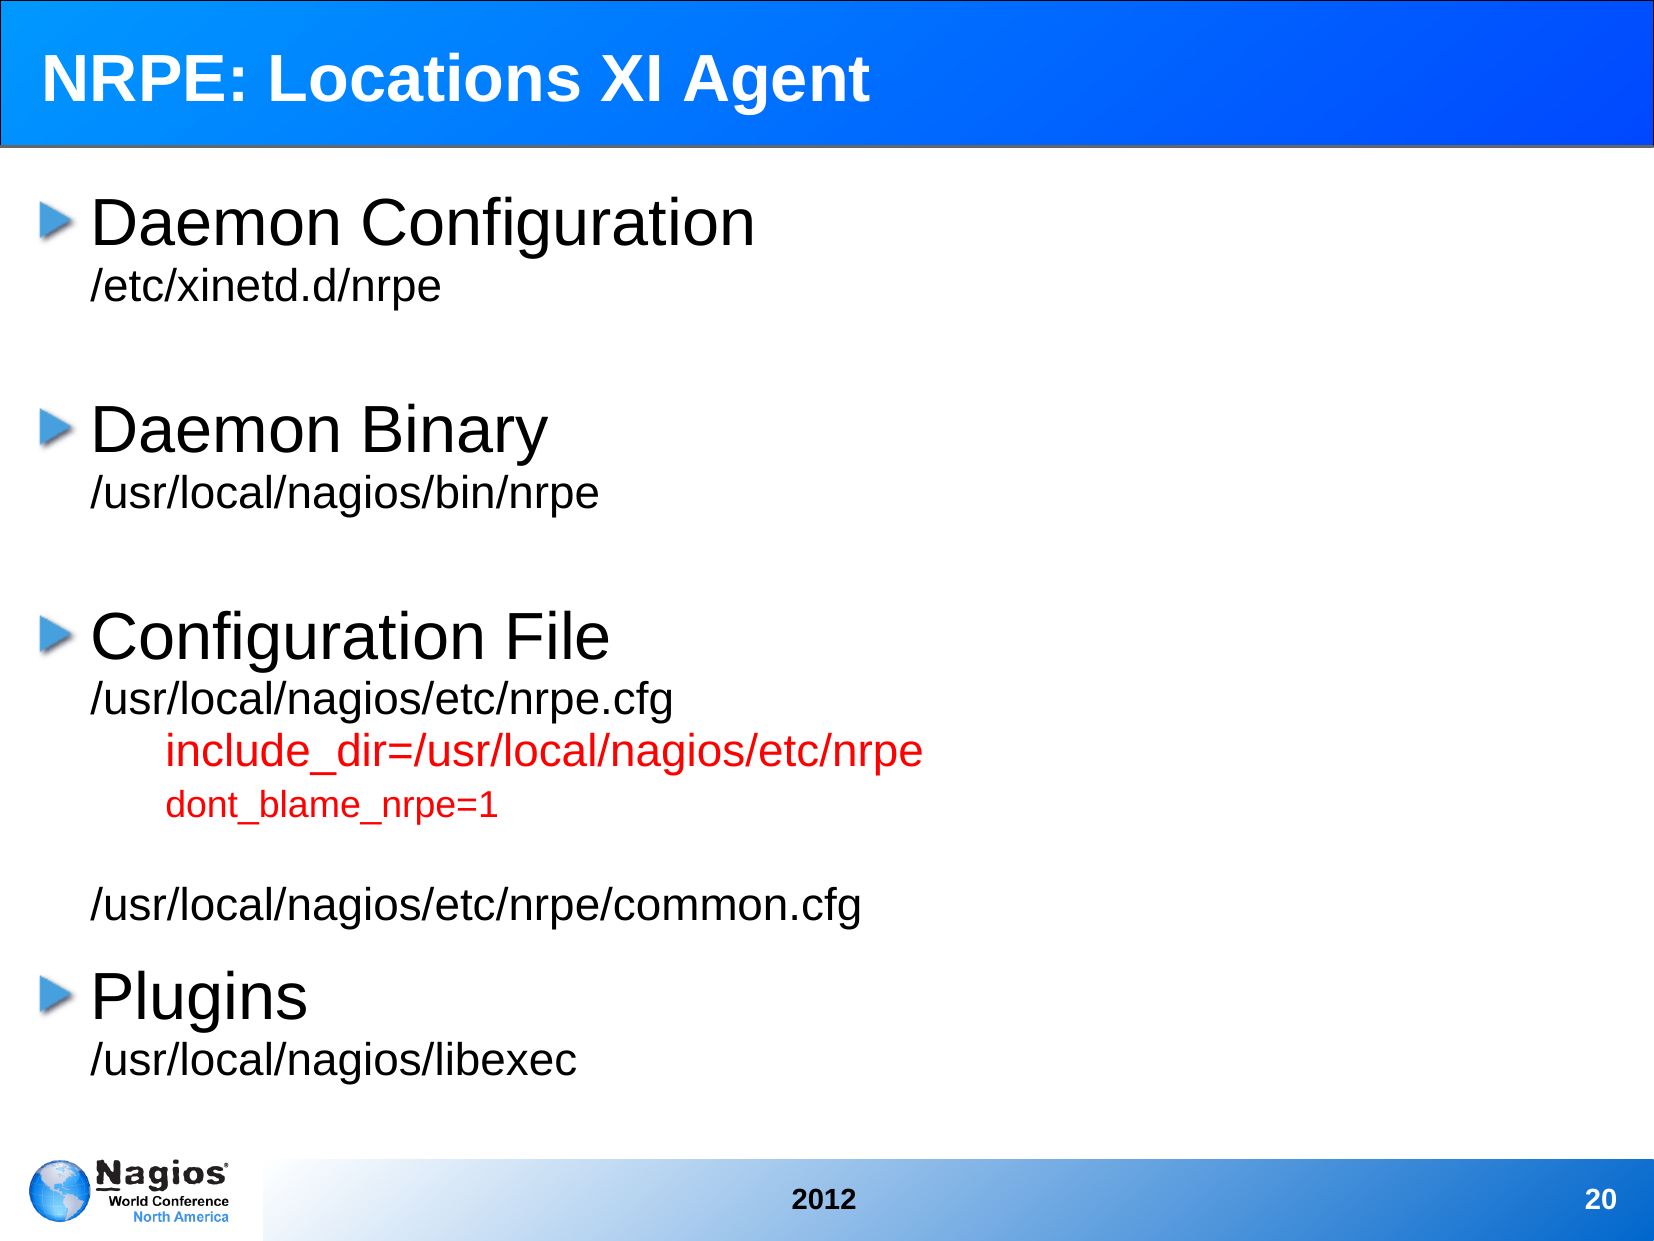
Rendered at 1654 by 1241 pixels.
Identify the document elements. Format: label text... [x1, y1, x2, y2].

list Daemon Configuration /etc/xinetd.d/nrpe Daemon Binary /usr/local/nagios/bin/nrpe Configuration File /usr/local/nagios/etc/nrpe.cfg include_dir=/usr/local/nagios/etc/nrpe dont_blame_nrpe=1 /usr/local/nagios/etc/nrpe/common.cfg Plugins /usr/local/nagios/libexec [19, 185, 1654, 1196]
title NRPE: Locations XI Agent [41, 29, 1248, 127]
picture [29, 1196, 229, 1235]
